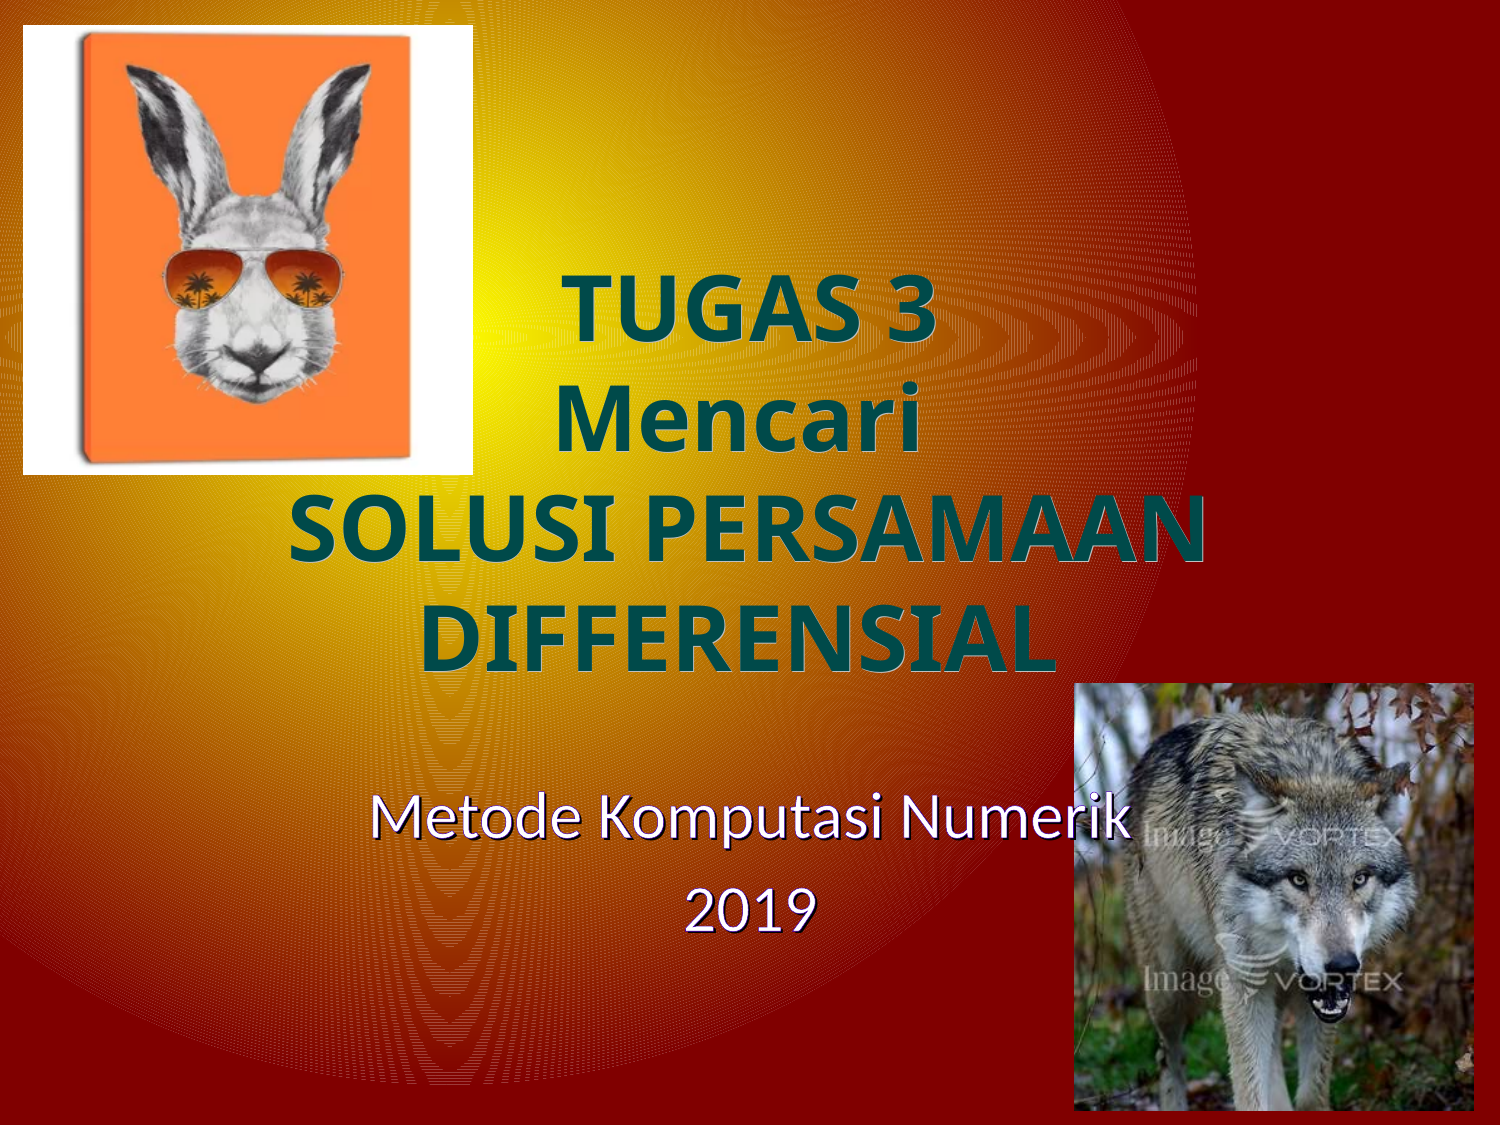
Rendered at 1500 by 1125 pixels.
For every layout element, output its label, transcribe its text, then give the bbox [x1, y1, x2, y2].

picture [23, 25, 473, 475]
subtitle Metode Komputasi Numerik 2019 [225, 763, 1275, 1052]
picture [1074, 683, 1474, 1111]
title TUGAS 3 Mencari SOLUSI PERSAMAAN DIFFERENSIAL [112, 349, 1388, 591]
